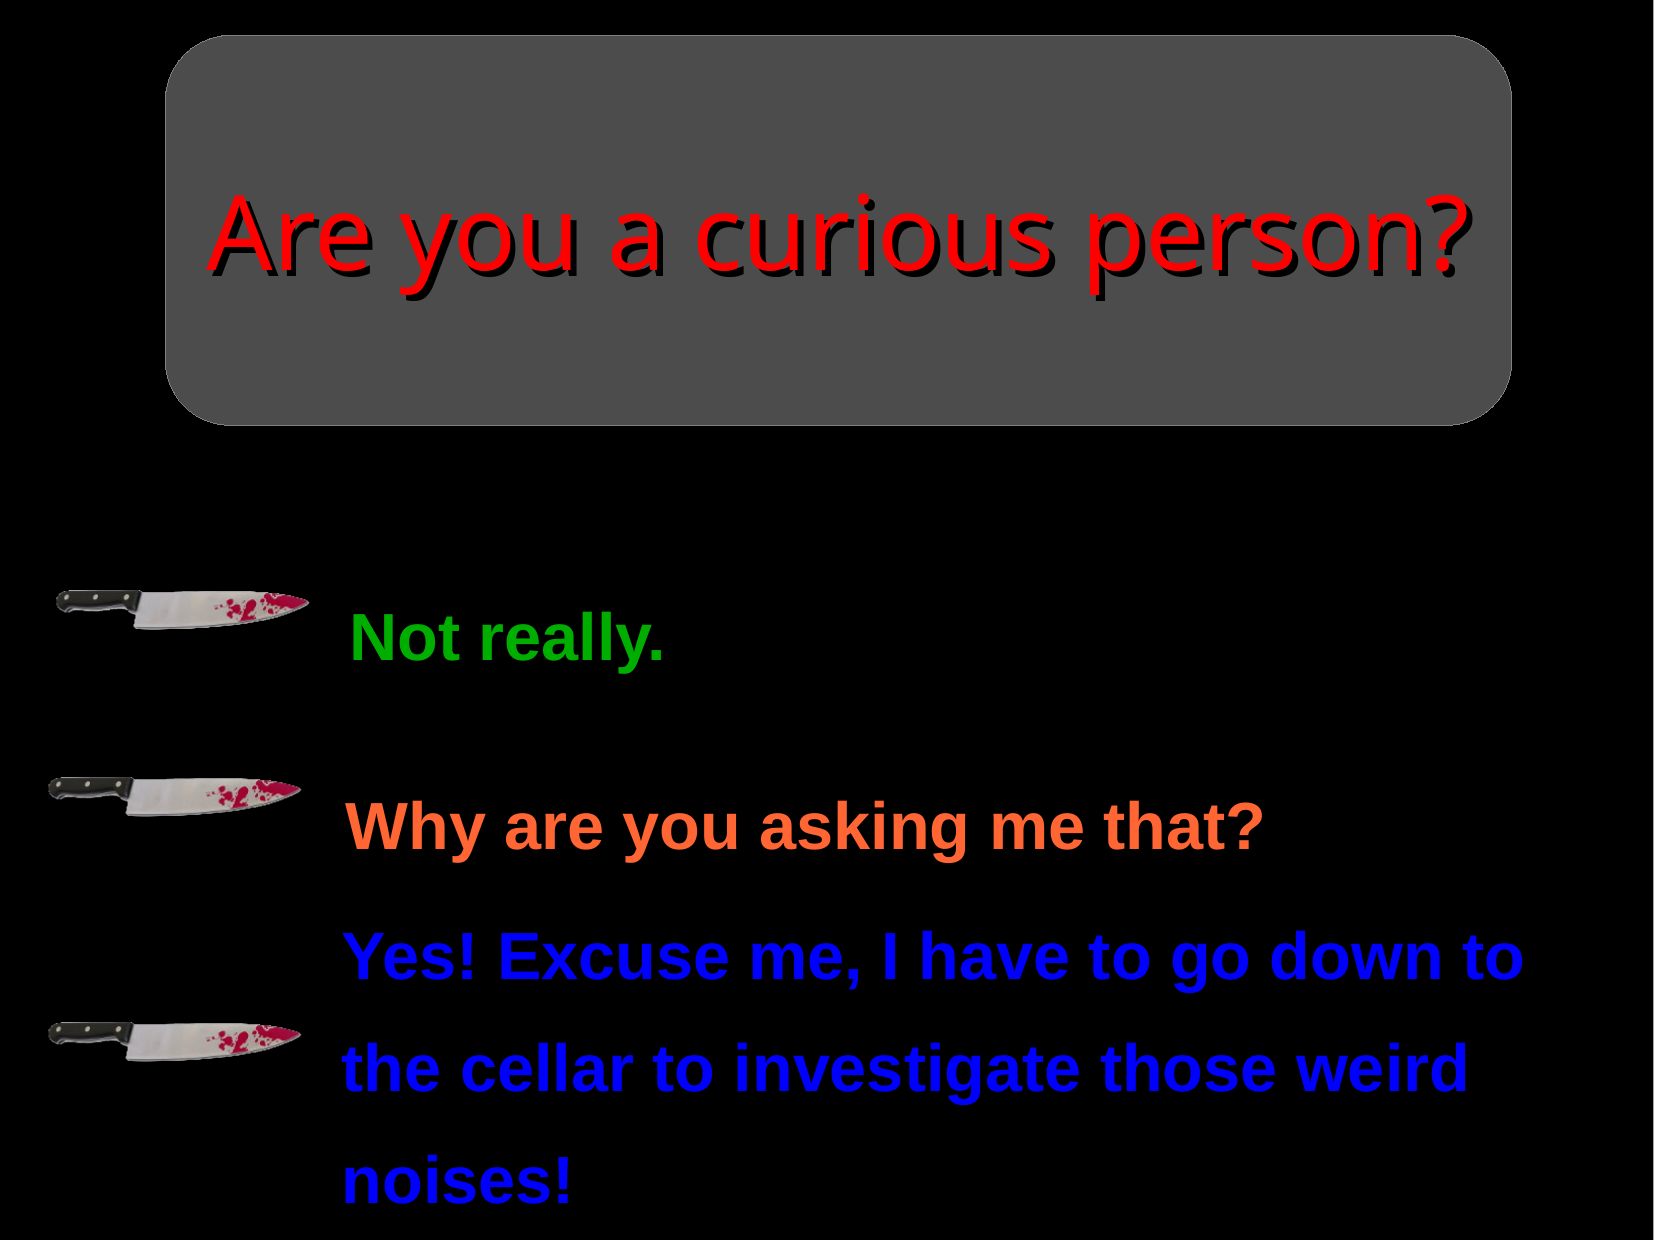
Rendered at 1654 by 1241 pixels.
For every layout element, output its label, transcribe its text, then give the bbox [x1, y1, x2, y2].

text_box Not really. [335, 555, 1611, 650]
picture [31, 529, 335, 690]
picture [23, 717, 327, 878]
picture [23, 962, 327, 1123]
text_box Why are you asking me that? [330, 744, 1595, 846]
text_box Are you a curious person? [165, 35, 1512, 426]
text_box Yes! Excuse me, I have to go down to the cellar to investigate those weird noises! [327, 874, 1591, 1188]
